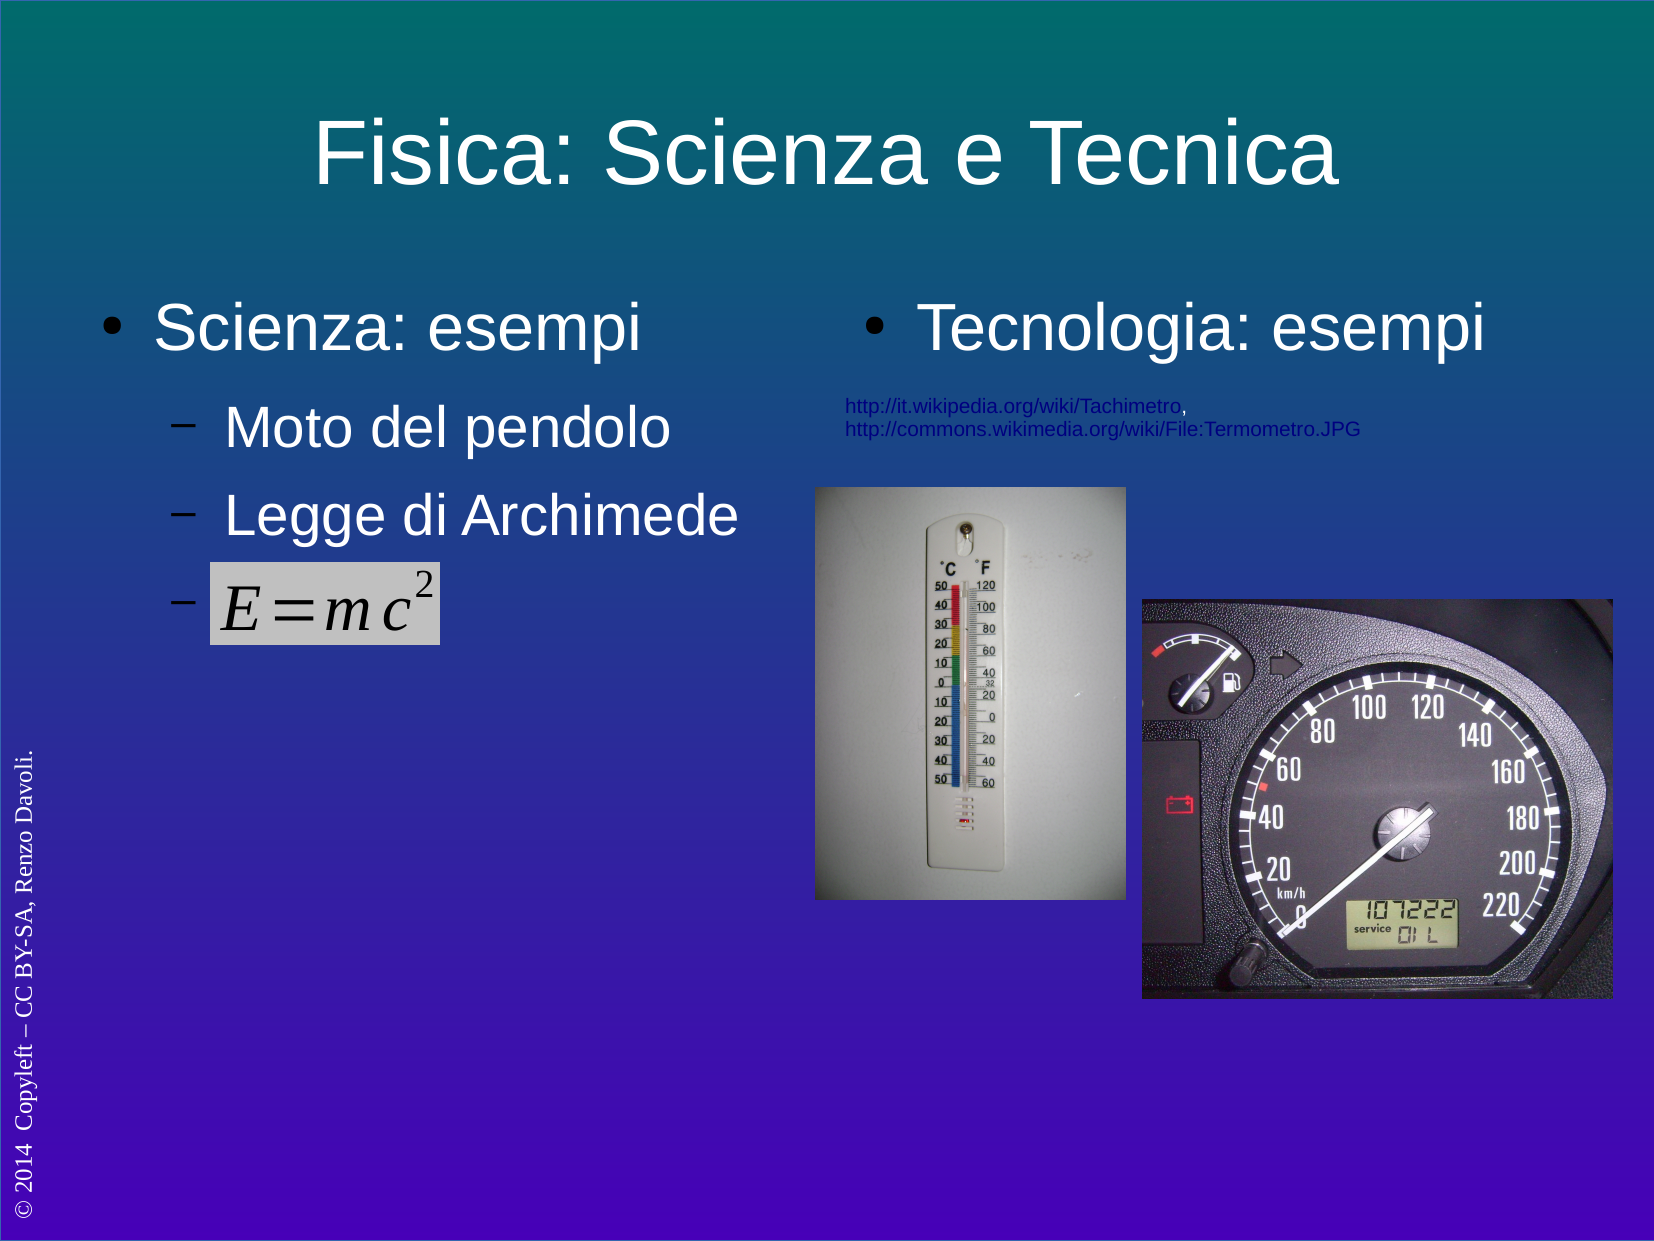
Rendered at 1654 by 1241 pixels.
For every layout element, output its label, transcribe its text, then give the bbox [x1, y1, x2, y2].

list Scienza: esempi Moto del pendolo Legge di Archimede [82, 290, 809, 1109]
picture [815, 487, 1126, 901]
picture [1142, 599, 1613, 999]
title Fisica: Scienza e Tecnica [82, 56, 1571, 250]
chart [210, 561, 441, 646]
list Tecnologia: esempi http://it.wikipedia.org/wiki/Tachimetro,http://commons.wikimedia.org/wiki/File:Termometro.JPG [845, 290, 1572, 1109]
